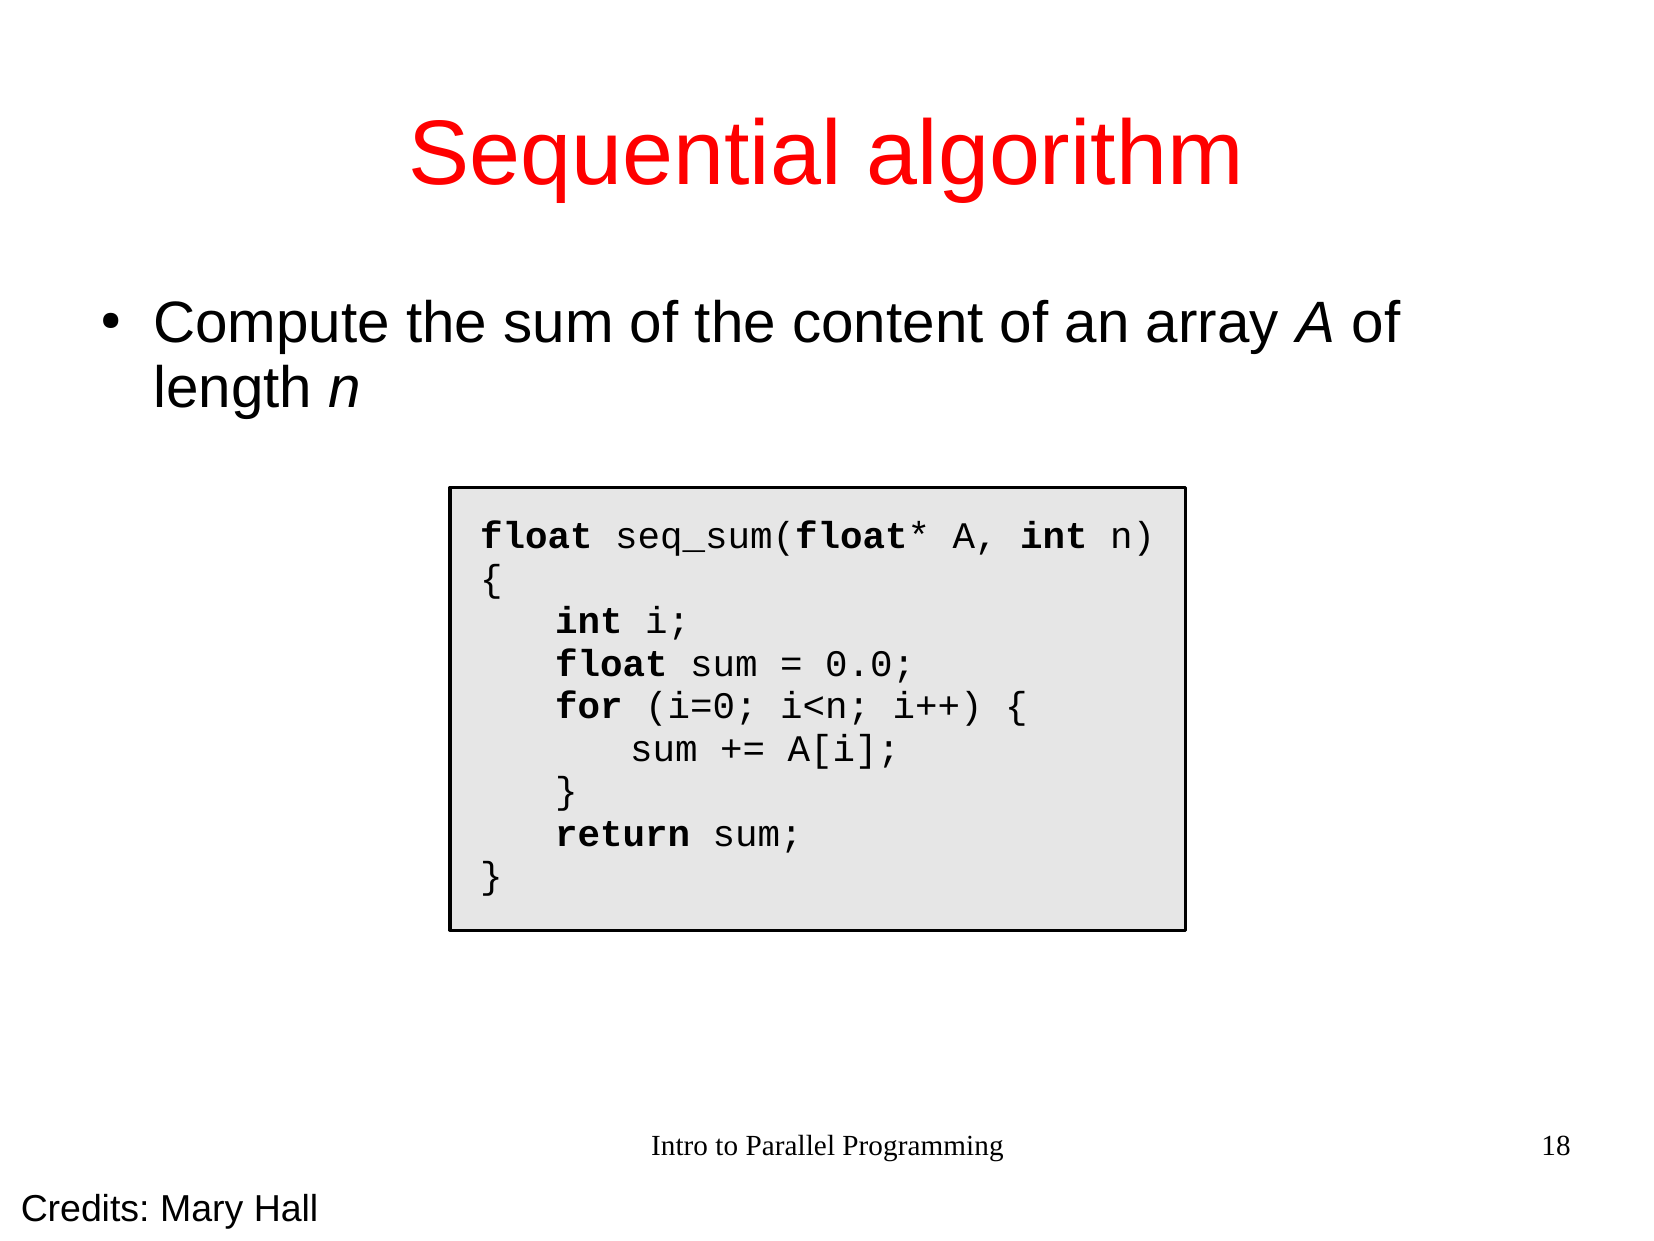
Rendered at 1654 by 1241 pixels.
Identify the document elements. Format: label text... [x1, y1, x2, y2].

text_box Credits: Mary Hall [6, 1180, 419, 1237]
text_box float seq_sum(float* A, int n) { int i; float sum = 0.0; for (i=0; i<n; i++) { sum += A[i]; } return sum; } [450, 487, 1186, 931]
list Compute the sum of the content of an array A of length n [82, 290, 1571, 1109]
title Sequential algorithm [82, 49, 1571, 257]
